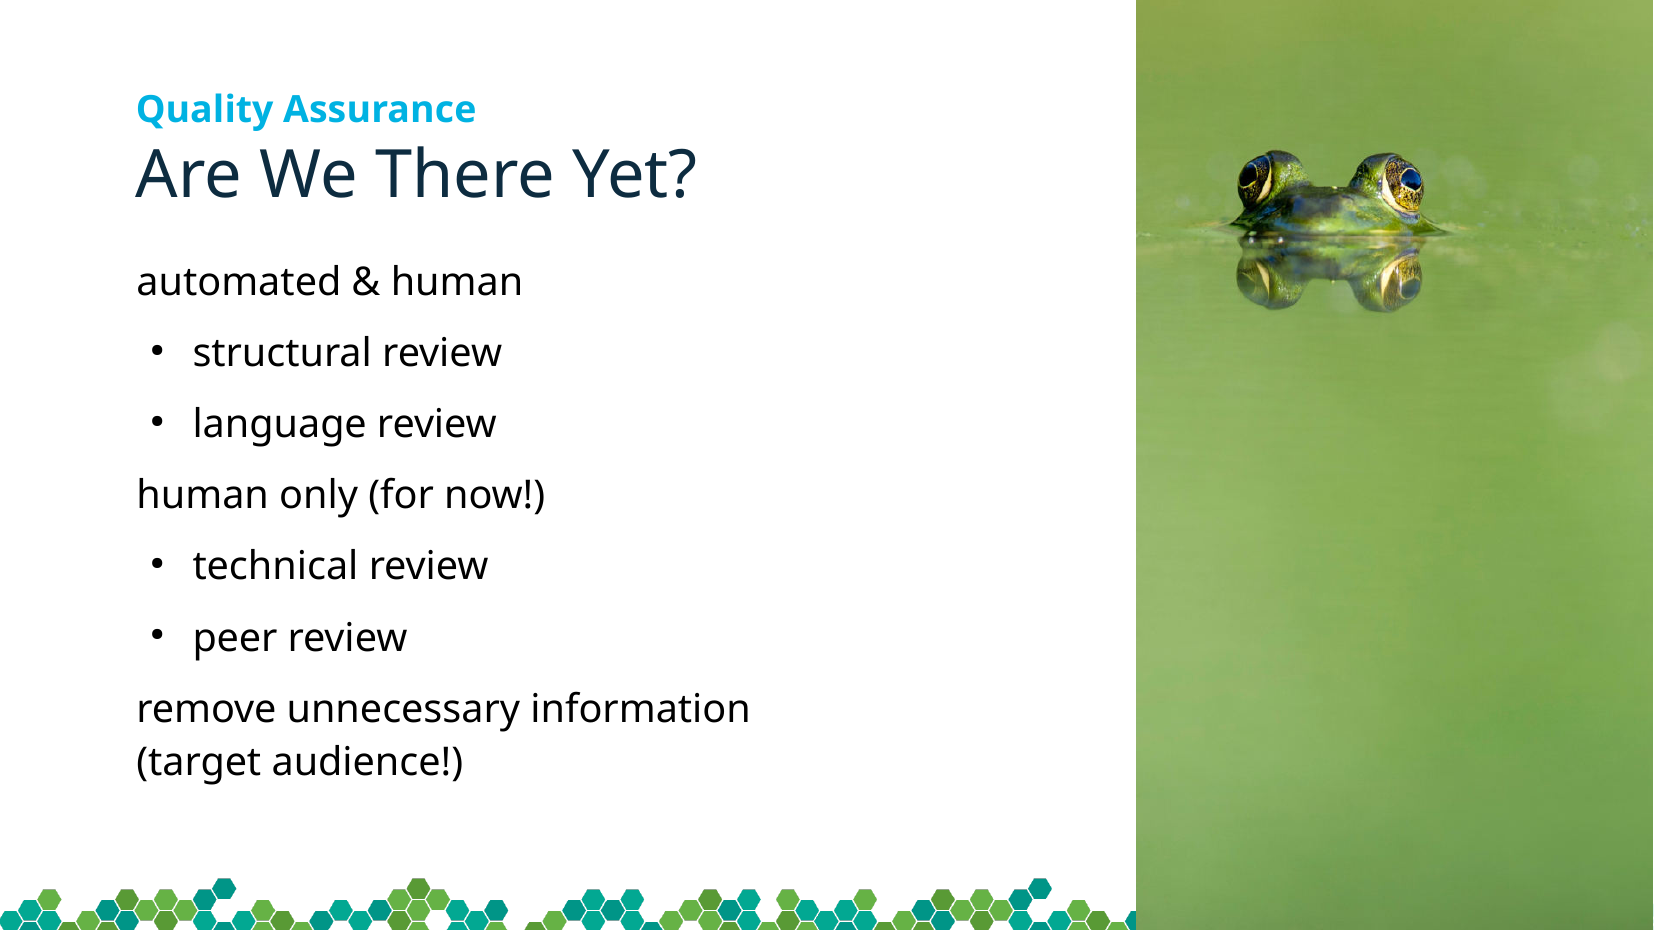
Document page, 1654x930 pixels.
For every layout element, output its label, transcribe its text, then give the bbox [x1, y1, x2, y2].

picture [0, 0, 1654, 930]
title Quality Assurance Are We There Yet? [135, 72, 1136, 228]
list automated & human structural review language review human only (for now!) technical review peer review remove unnecessary information (target audience!) [136, 252, 1136, 793]
